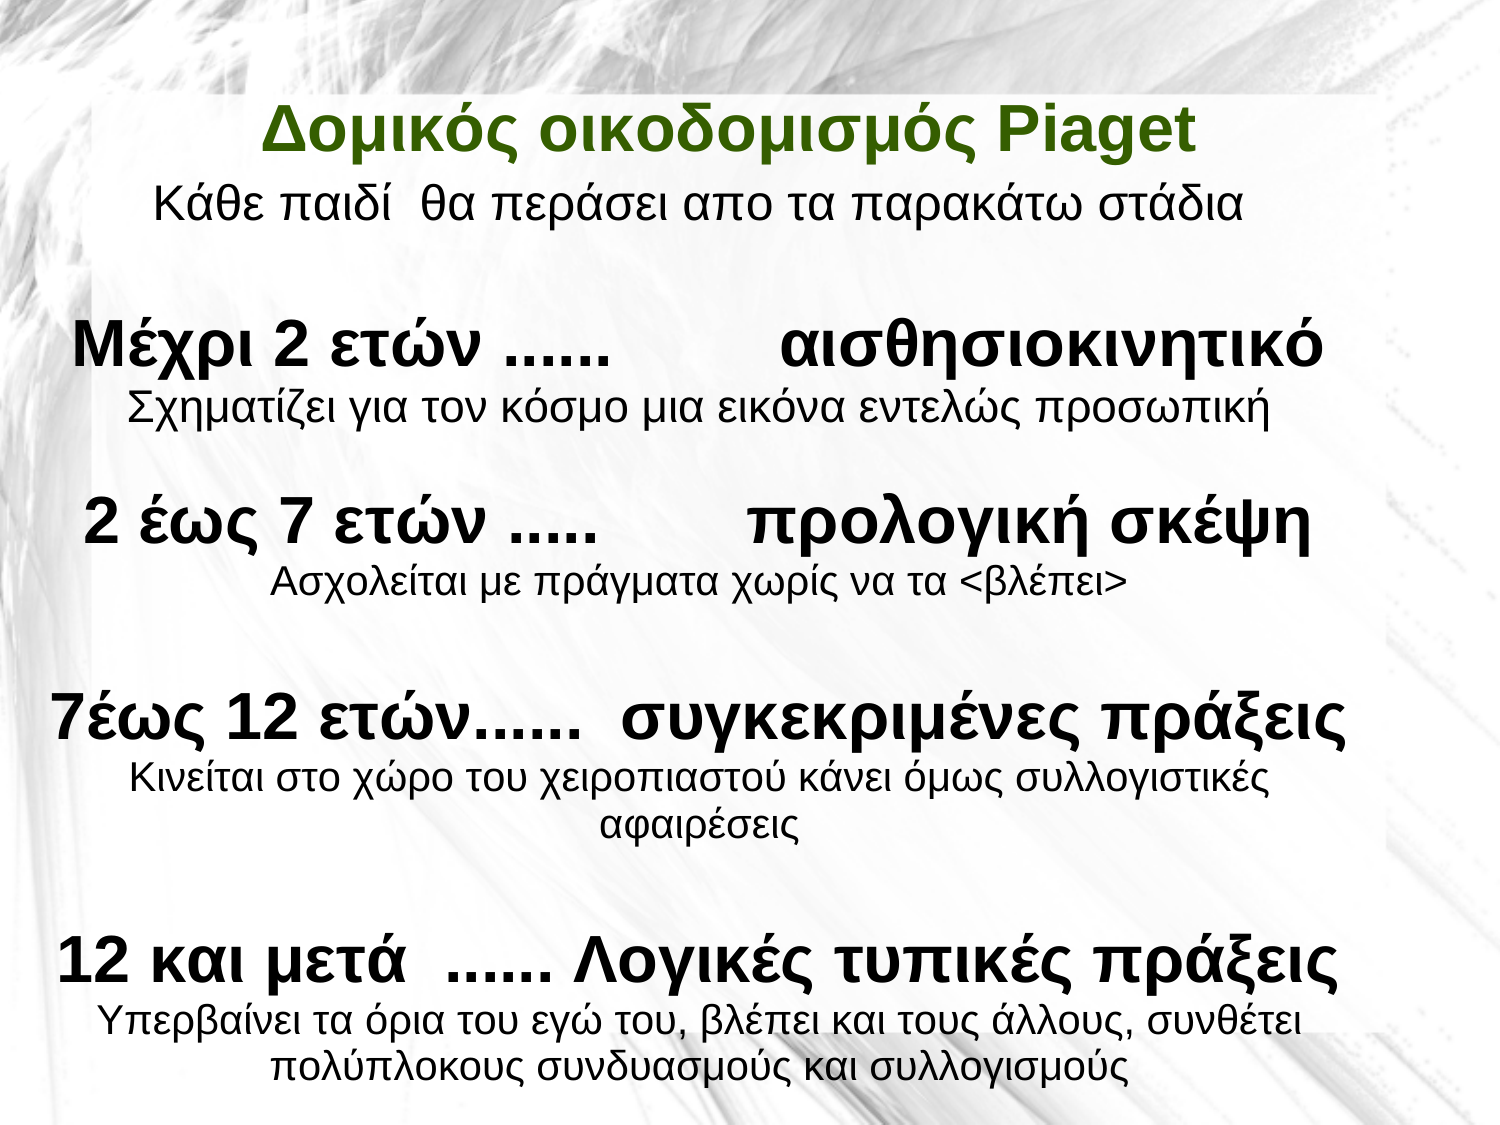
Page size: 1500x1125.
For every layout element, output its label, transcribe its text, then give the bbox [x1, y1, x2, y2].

picture [0, 0, 1500, 1125]
subtitle Κάθε παιδί θα περάσει απο τα παρακάτω στάδια Μέχρι 2 ετών ...... αισθησιοκινητικό Σχηματίζει για τον κόσμο μια εικόνα εντελώς προσωπική 2 έως 7 ετών ..... προλογική σκέψη Ασχολείται με πράγματα χωρίς να τα <βλέπει> 7έως 12 ετών...... συγκεκριμένες πράξεις Κινείται στο χώρο του χειροπιαστού κάνει όμως συλλογιστικές αφαιρέσεις 12 και μετά ...... Λογικές τυπικές πράξεις Υπερβαίνει τα όρια του εγώ του, βλέπει και τους άλλους, συνθέτει πολύπλοκους συνδυασμούς και συλλογισμούς [40, 175, 1359, 1091]
title Δομικός οικοδομισμός Piaget [99, 59, 1359, 175]
